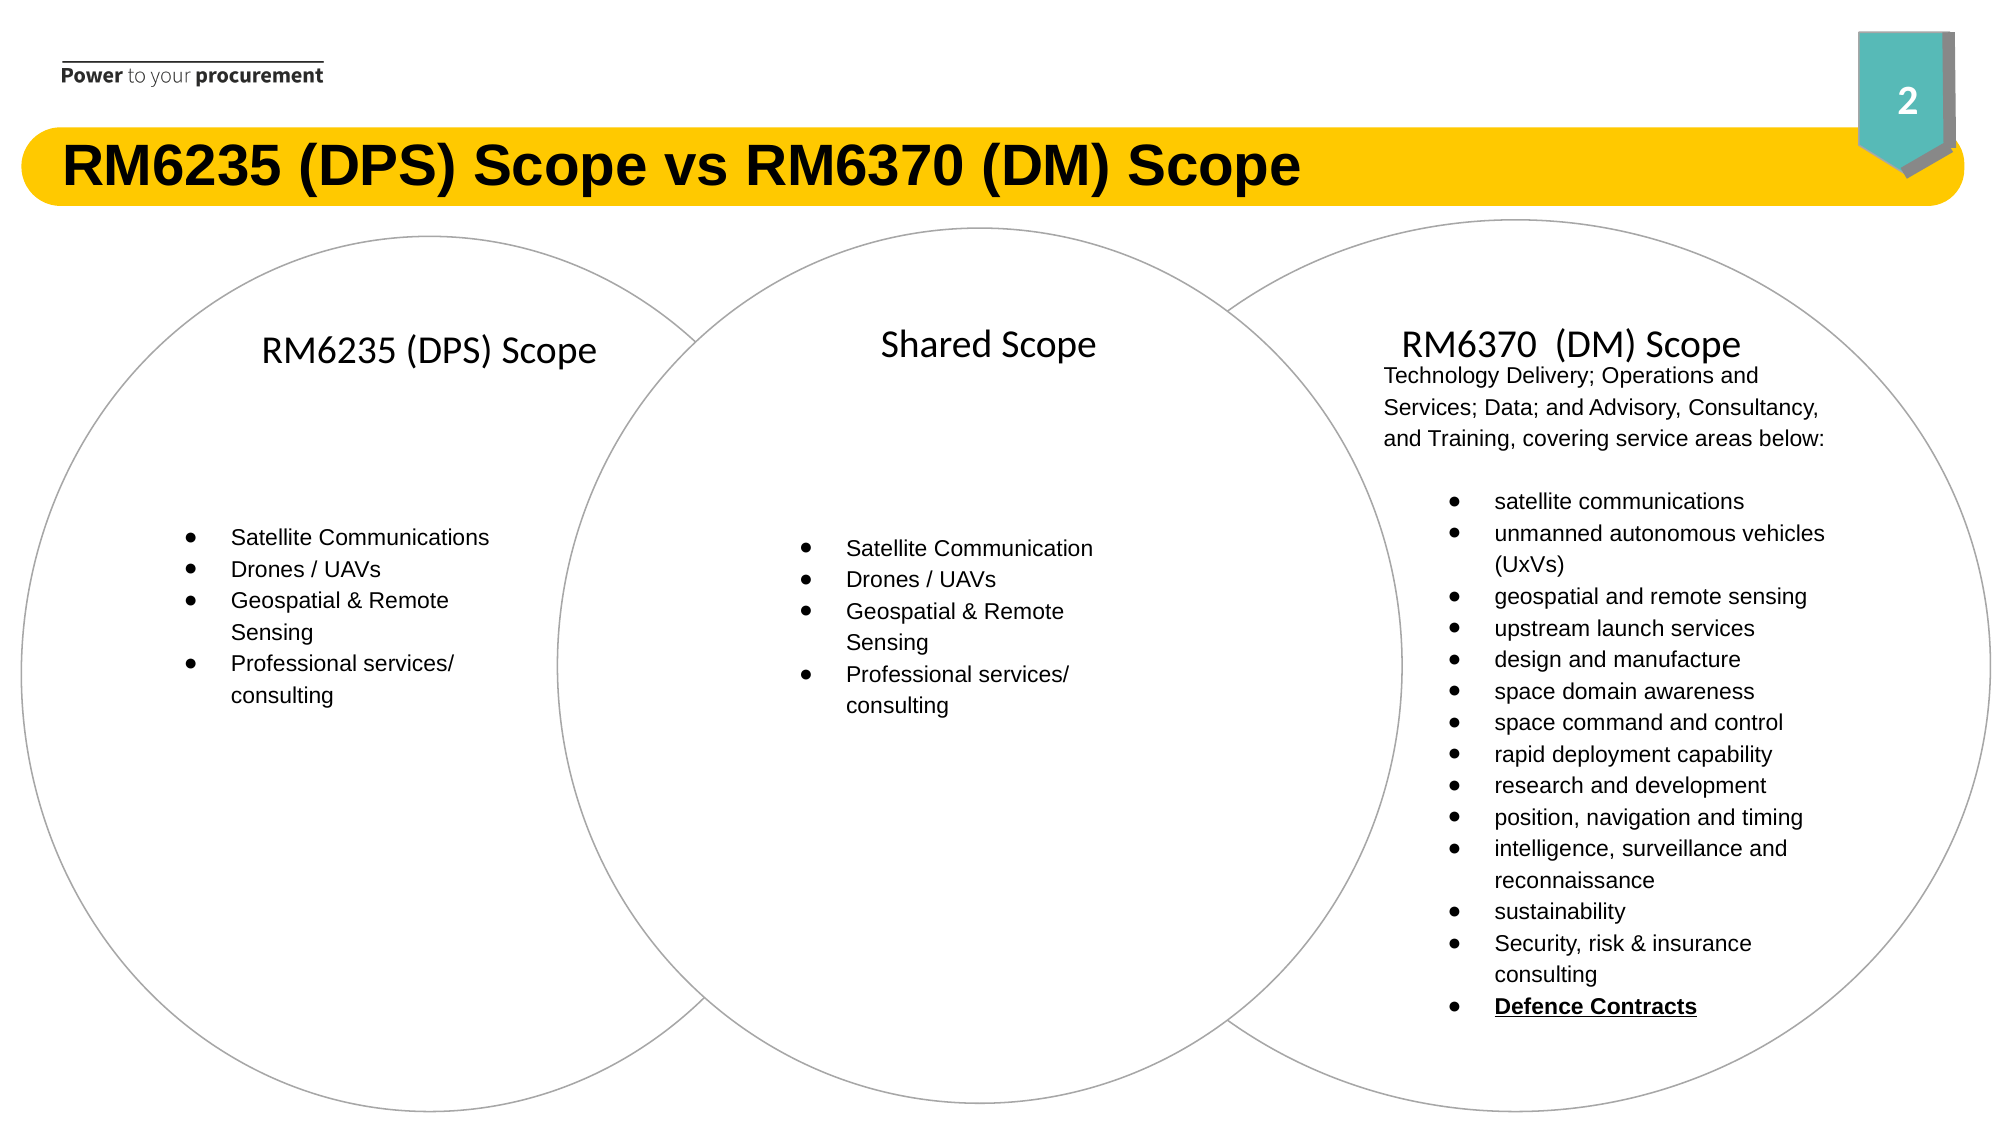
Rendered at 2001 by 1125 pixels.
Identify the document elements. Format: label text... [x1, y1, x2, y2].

text_box Satellite Communications Drones / UAVs Geospatial & Remote Sensing Professional services/ consulting [21, 236, 704, 1112]
text_box Technology Delivery; Operations and Services; Data; and Advisory, Consultancy, and Training, covering service areas below: satellite communications unmanned autonomous vehicles (UxVs) geospatial and remote sensing upstream launch services design and manufacture space domain awareness space command and control rapid deployment capability research and development position, navigation and timing intelligence, surveillance and reconnaissance sustainability Security, risk & insurance consulting Defence Contracts [1228, 220, 1991, 1112]
title RM6235 (DPS) Scope vs RM6370 (DM) Scope [62, 127, 1634, 220]
text_box 2 [1878, 57, 1938, 149]
text_box Shared Scope [766, 302, 1212, 388]
text_box RM6235 (DPS) Scope [207, 309, 653, 451]
text_box RM6370 (DM) Scope [1386, 302, 1832, 388]
text_box Satellite Communication Drones / UAVs Geospatial & Remote Sensing Professional services/ consulting [557, 228, 1403, 1104]
text_box [1858, 32, 1943, 172]
picture [62, 61, 324, 87]
